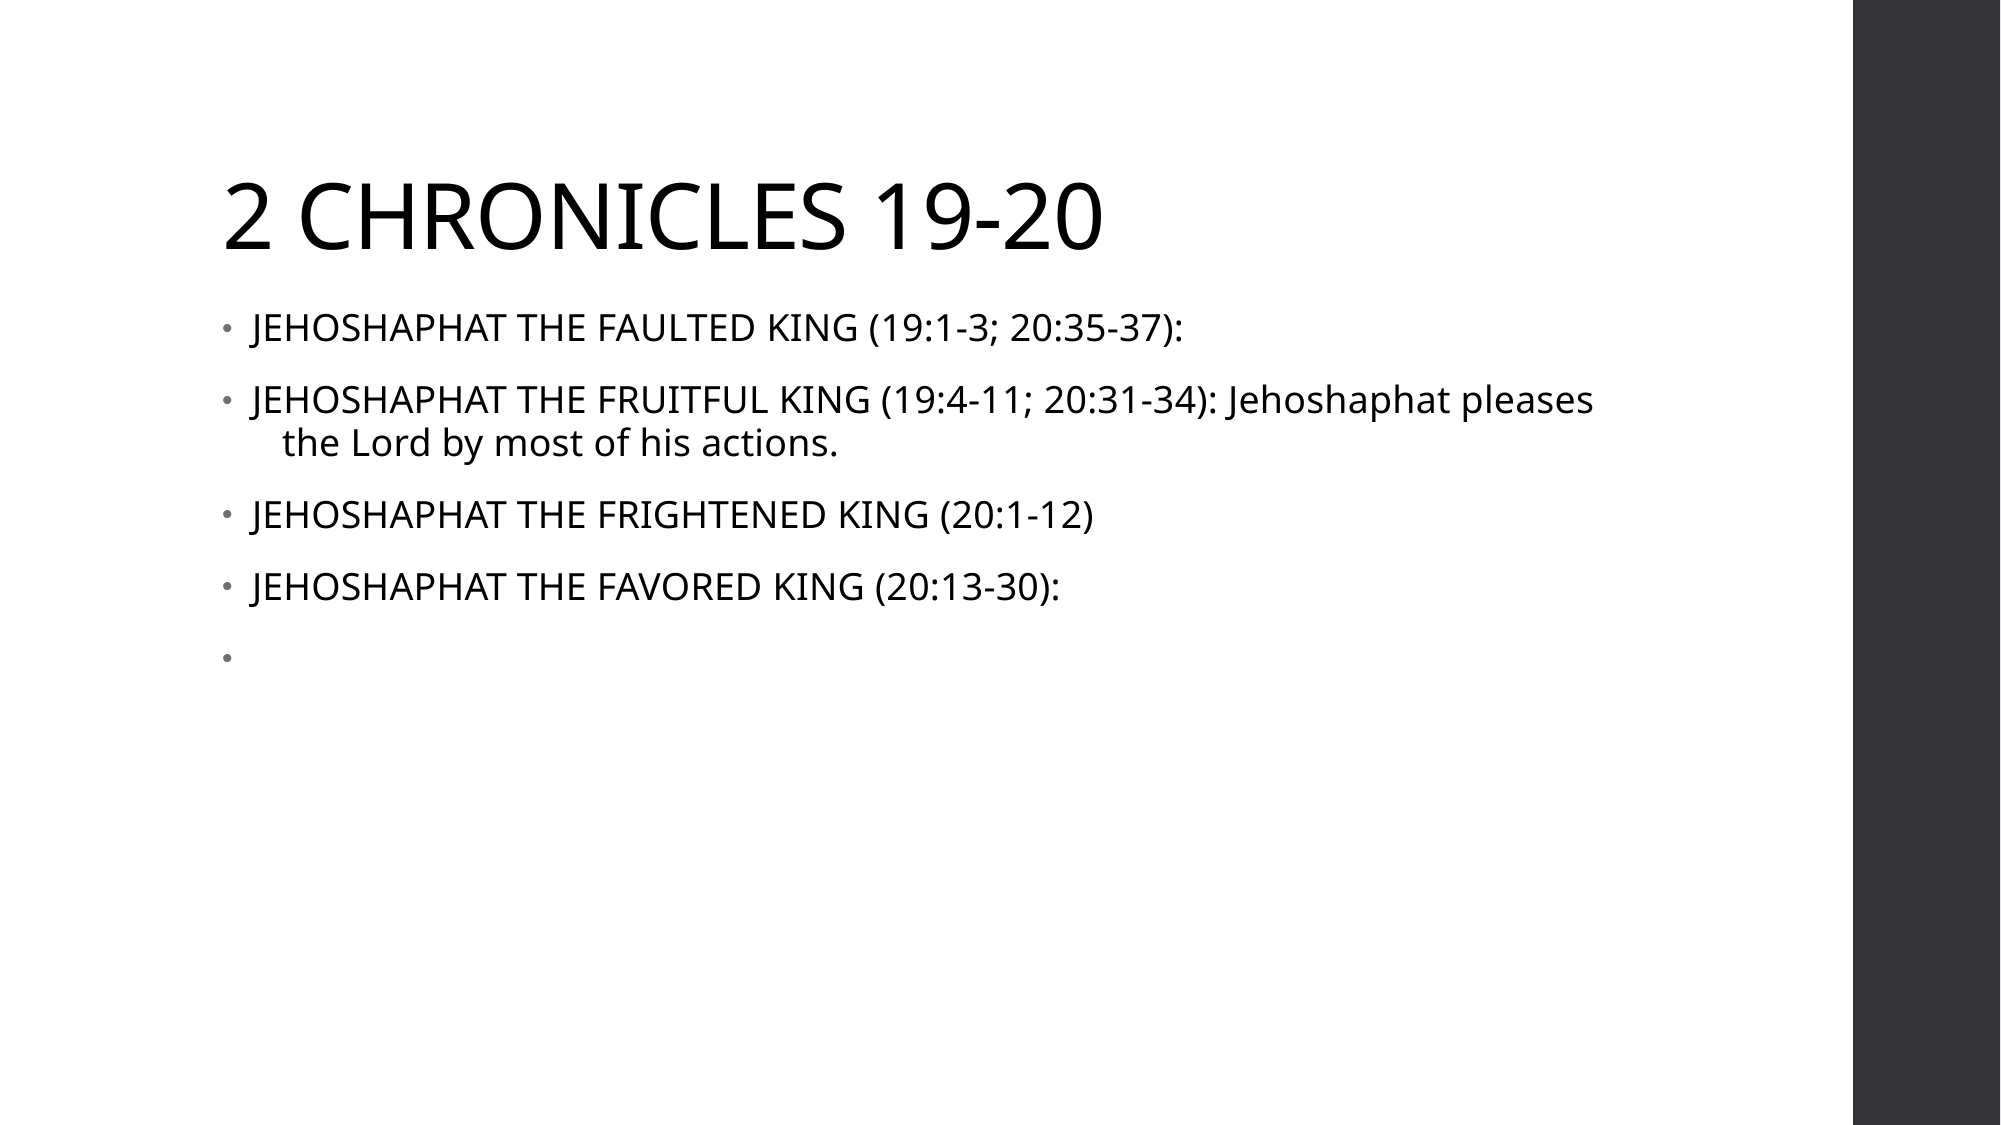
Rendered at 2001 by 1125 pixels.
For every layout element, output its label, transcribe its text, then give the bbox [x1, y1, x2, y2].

title 2 CHRONICLES 19-20 [206, 60, 1797, 278]
list JEHOSHAPHAT THE FAULTED KING (19:1-3; 20:35-37): JEHOSHAPHAT THE FRUITFUL KING (19:4-11; 20:31-34): Jehoshaphat pleases the Lord by most of his actions. JEHOSHAPHAT THE FRIGHTENED KING (20:1-12) JEHOSHAPHAT THE FAVORED KING (20:13-30): [206, 299, 1617, 1014]
